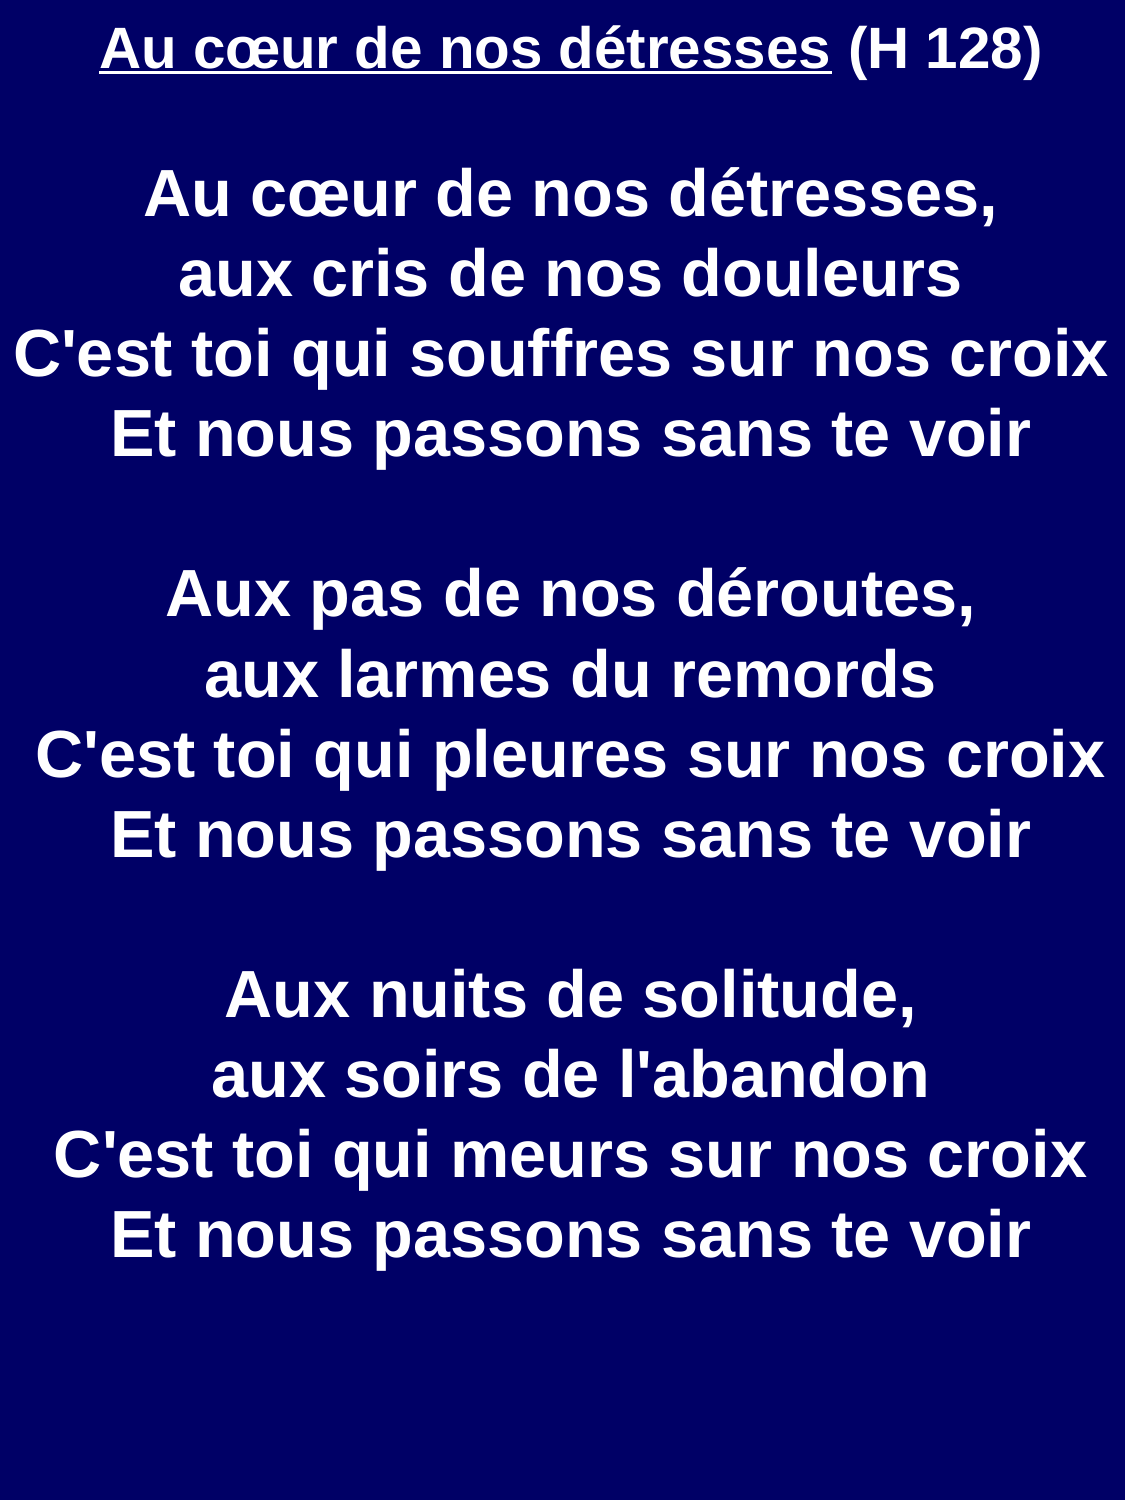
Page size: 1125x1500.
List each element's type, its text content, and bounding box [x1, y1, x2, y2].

text_box Au cœur de nos détresses (H 128) Au cœur de nos détresses, aux cris de nos douleurs C'est toi qui souffres sur nos croix Et nous passons sans te voir Aux pas de nos déroutes, aux larmes du remords C'est toi qui pleures sur nos croix Et nous passons sans te voir Aux nuits de solitude, aux soirs de l'abandon C'est toi qui meurs sur nos croix Et nous passons sans te voir [0, 2, 1125, 1279]
